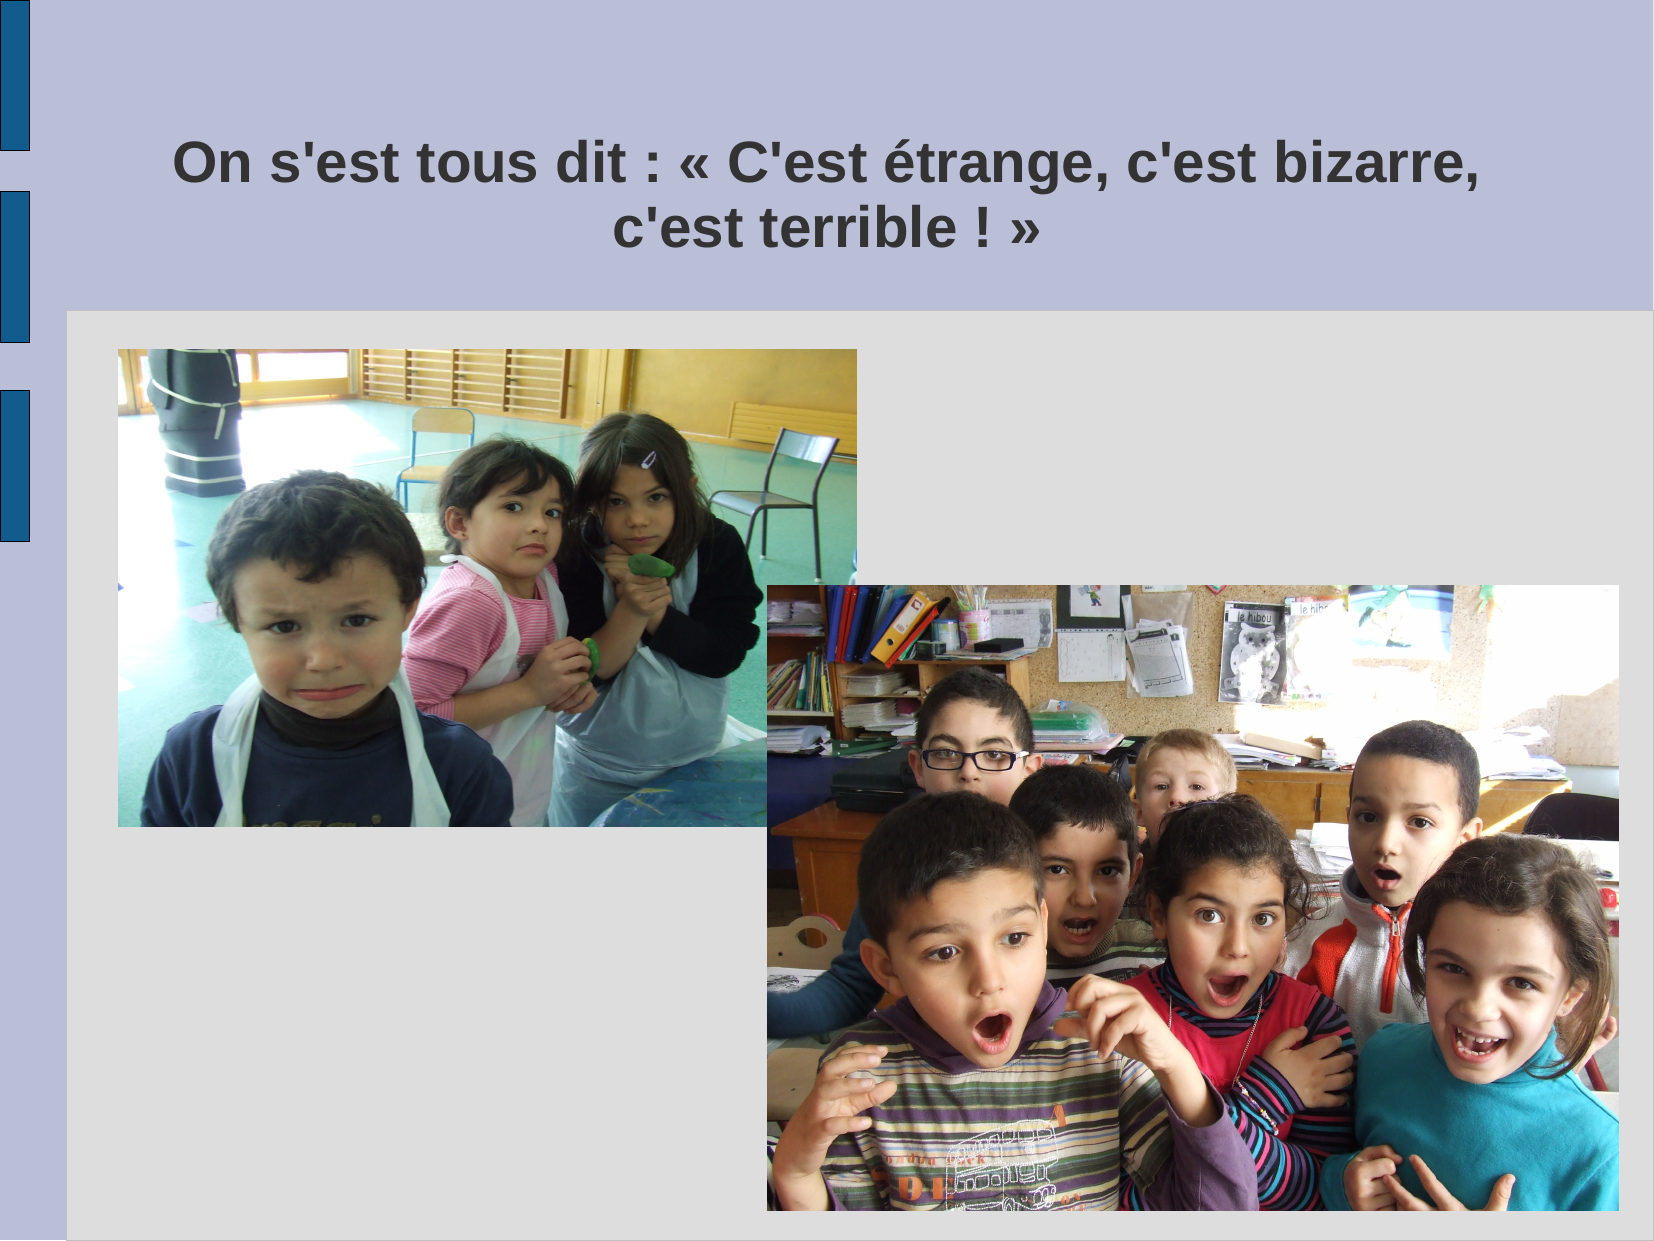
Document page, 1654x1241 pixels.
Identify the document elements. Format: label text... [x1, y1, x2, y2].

picture [118, 349, 1619, 1211]
title On s'est tous dit : « C'est étrange, c'est bizarre, c'est terrible ! » [121, 91, 1534, 299]
